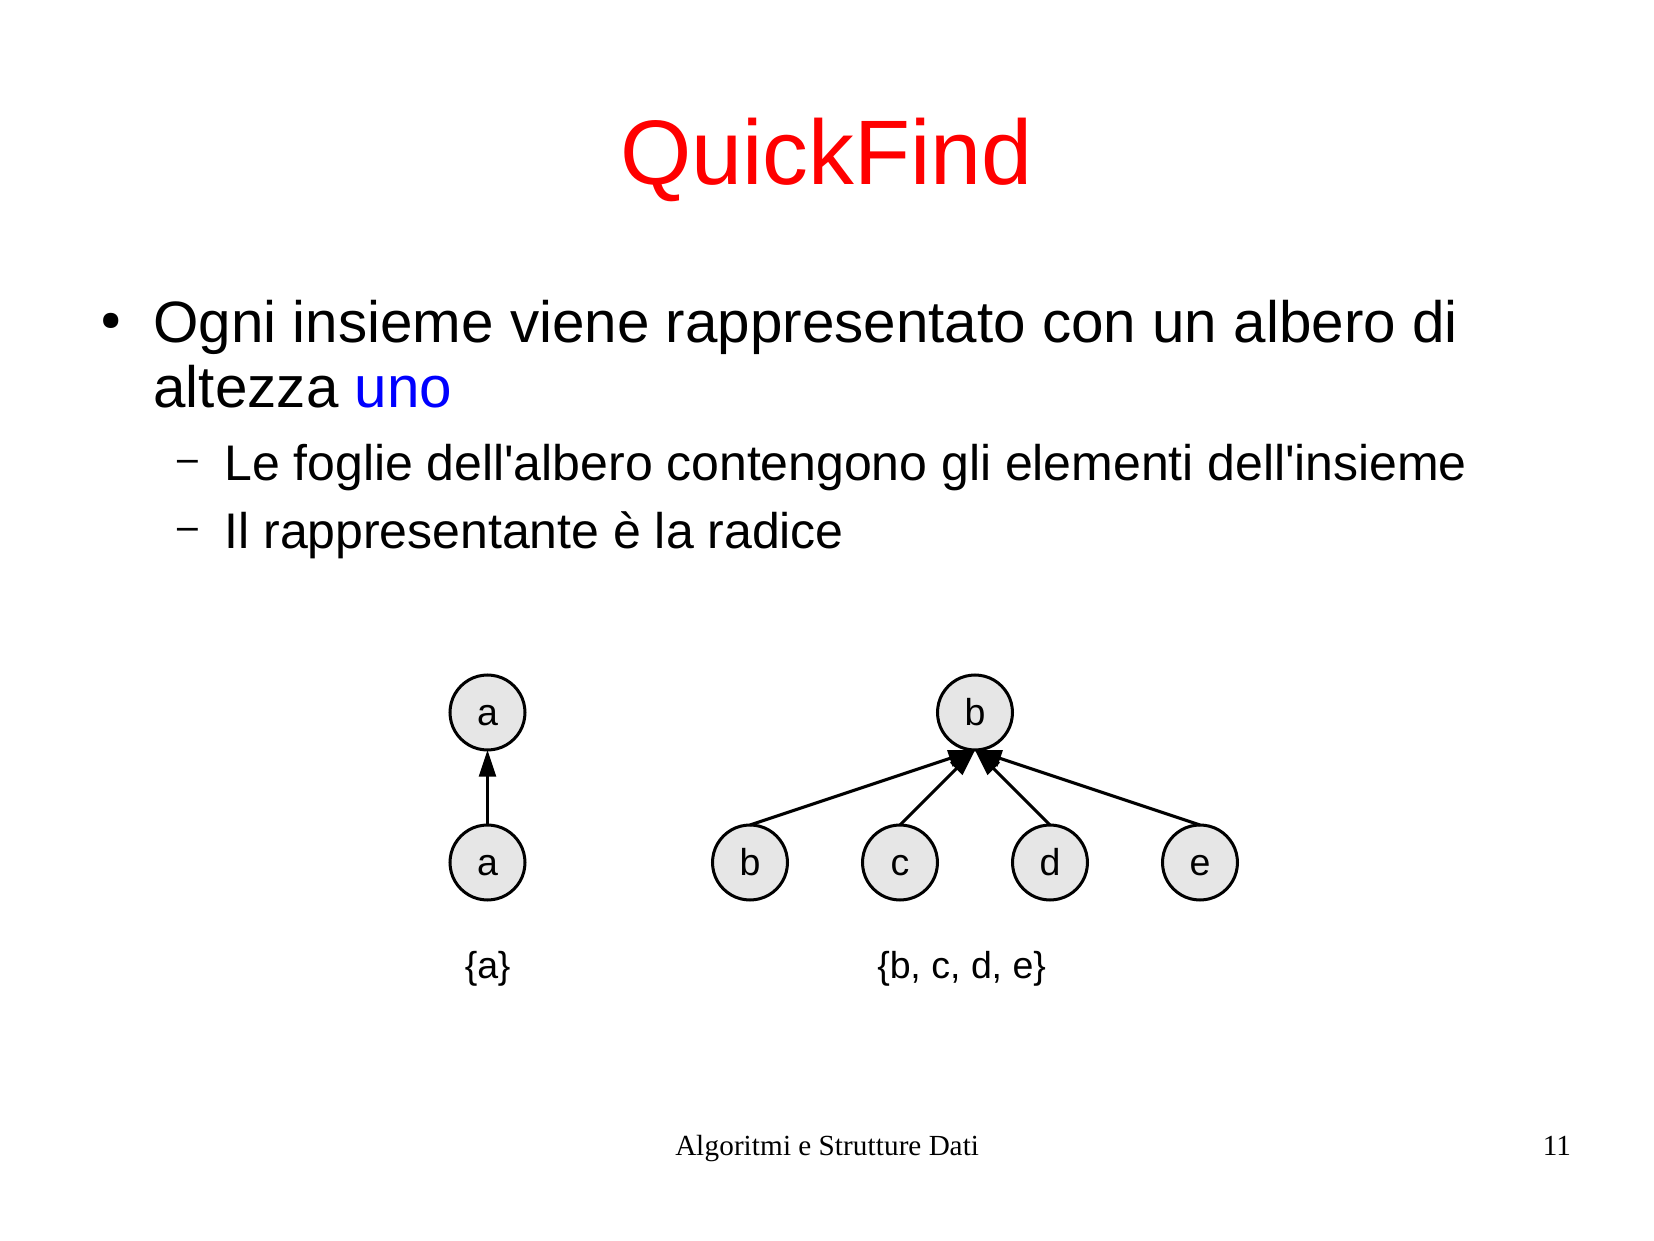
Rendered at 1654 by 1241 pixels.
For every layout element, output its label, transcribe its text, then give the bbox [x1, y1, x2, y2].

text_box b [712, 825, 788, 901]
text_box {a} [450, 937, 563, 995]
text_box c [862, 825, 938, 901]
text_box e [1162, 825, 1238, 901]
text_box a [450, 825, 526, 901]
text_box b [937, 675, 1013, 750]
text_box d [1012, 825, 1088, 901]
text_box a [450, 675, 526, 750]
text_box {b, c, d, e} [862, 937, 1126, 995]
list Ogni insieme viene rappresentato con un albero di altezza uno Le foglie dell'albero contengono gli elementi dell'insieme Il rappresentante è la radice [82, 290, 1571, 1109]
title QuickFind [82, 49, 1571, 257]
